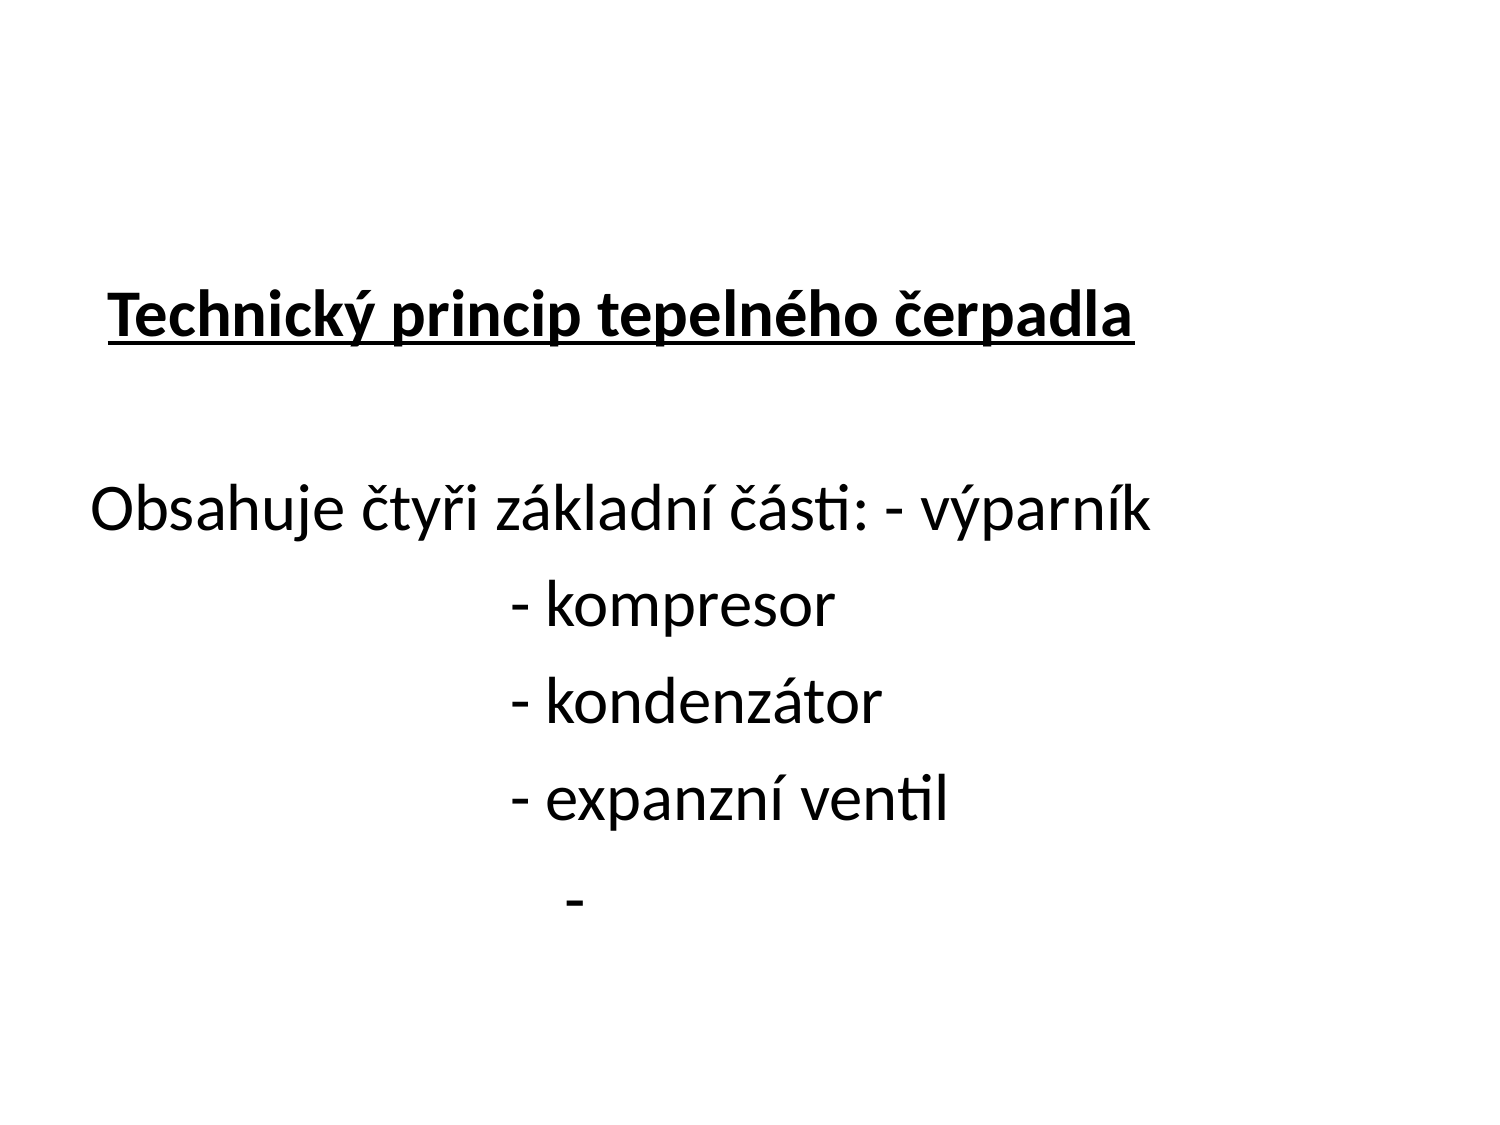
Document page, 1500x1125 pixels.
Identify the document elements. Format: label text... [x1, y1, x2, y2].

list Technický princip tepelného čerpadla Obsahuje čtyři základní části: - výparník - kompresor - kondenzátor - expanzní ventil [75, 262, 1426, 1005]
